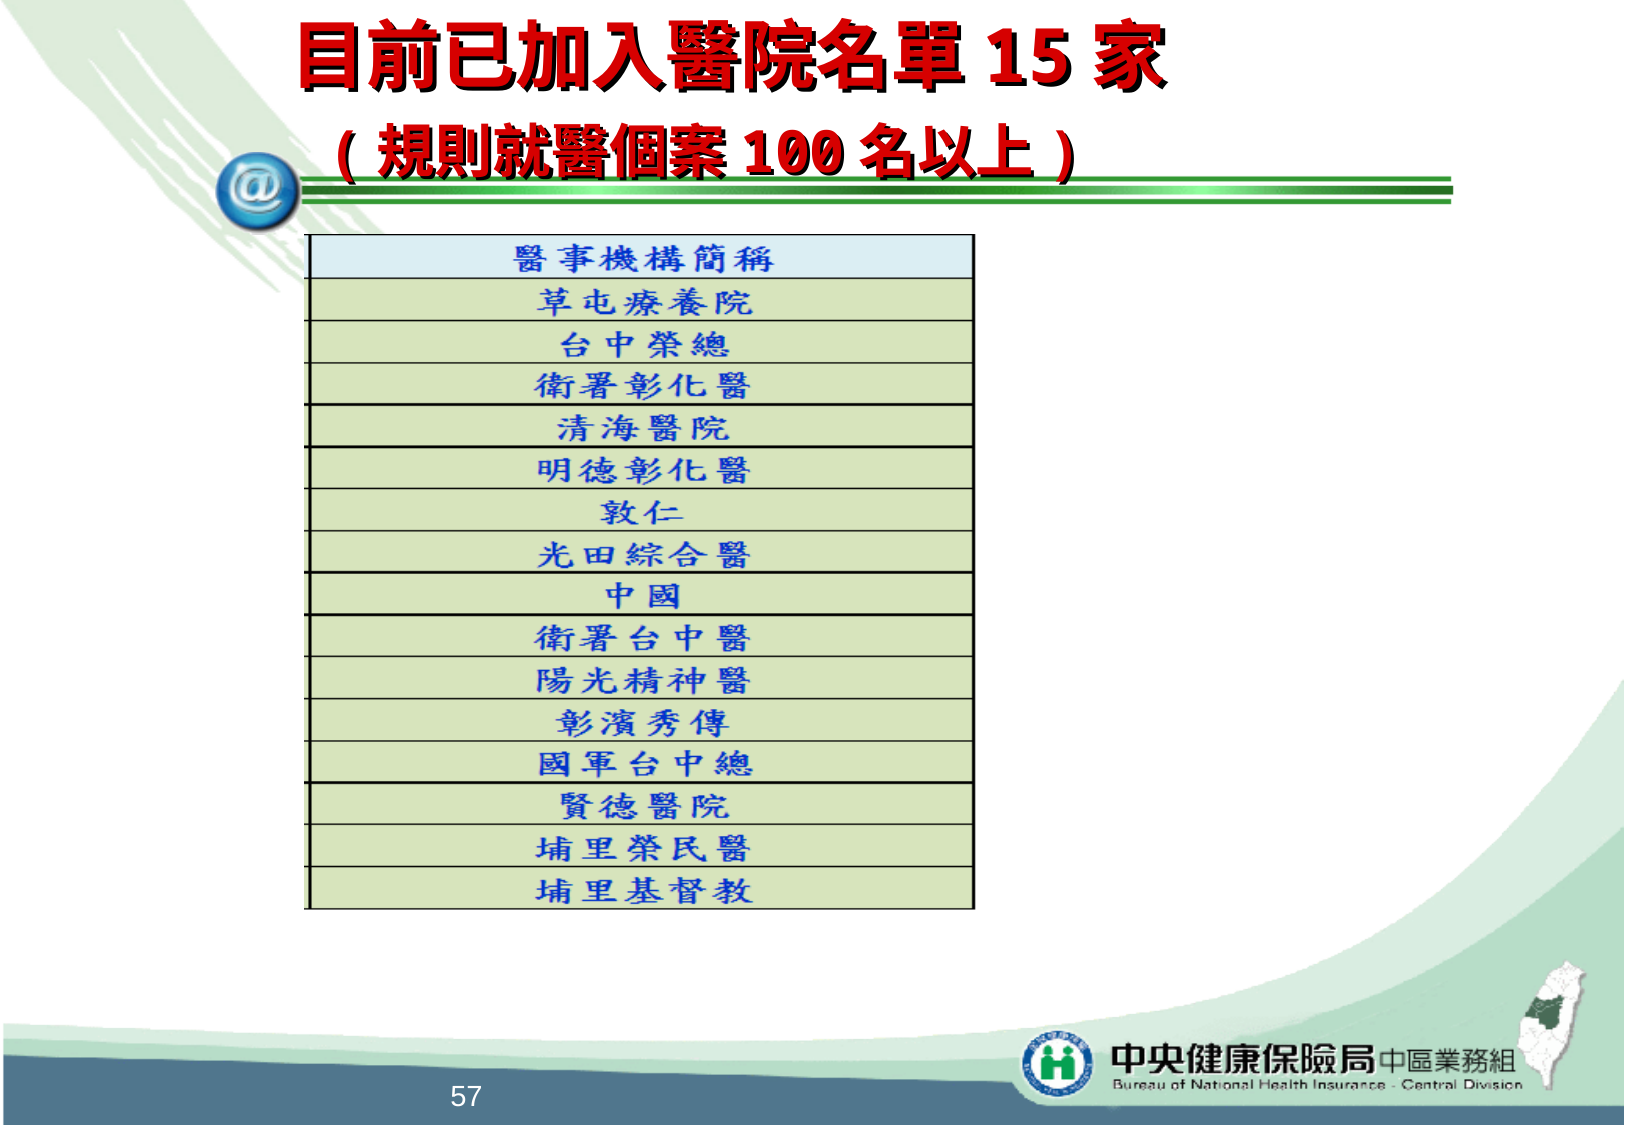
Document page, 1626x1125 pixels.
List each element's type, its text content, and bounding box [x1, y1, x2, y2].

title 目前已加入醫院名單15家 (規則就醫個案100名以上) [144, 0, 1575, 188]
text_box [435, 1065, 815, 1125]
picture [304, 234, 977, 915]
